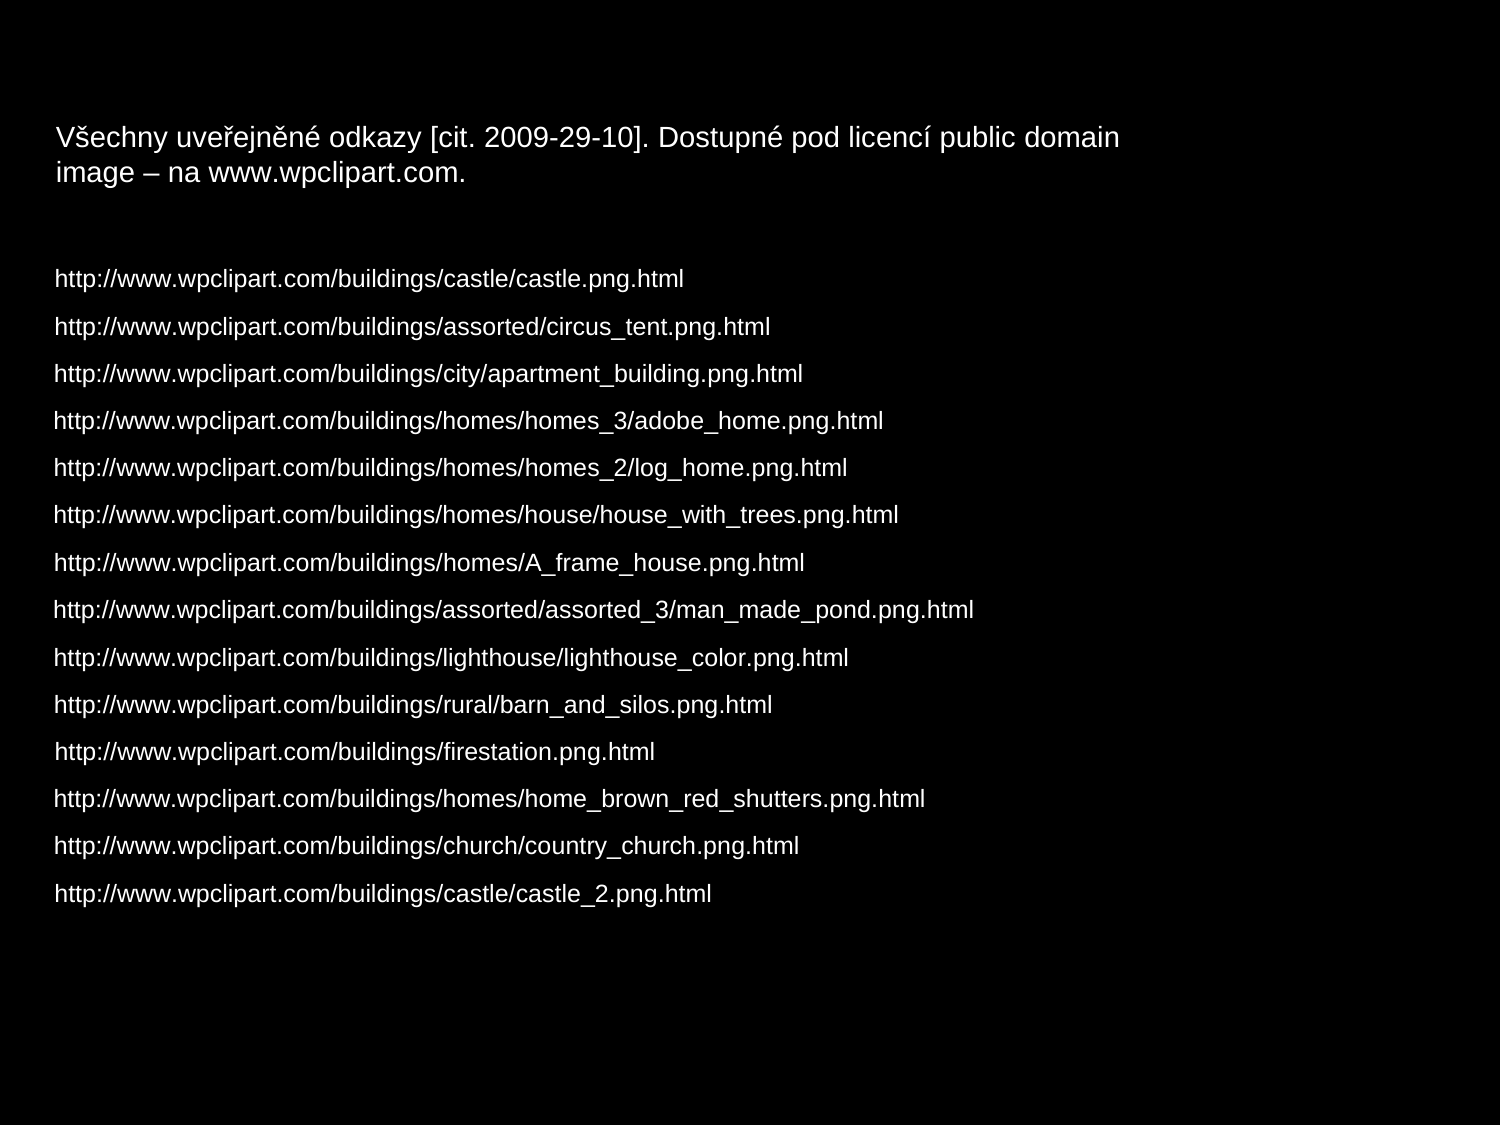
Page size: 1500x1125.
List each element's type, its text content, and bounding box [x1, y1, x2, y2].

text_box http://www.wpclipart.com/buildings/firestation.png.html [39, 727, 672, 774]
text_box http://www.wpclipart.com/buildings/assorted/circus_tent.png.html [39, 302, 787, 348]
text_box http://www.wpclipart.com/buildings/castle/castle_2.png.html [39, 869, 729, 915]
text_box http://www.wpclipart.com/buildings/homes/homes_3/adobe_home.png.html [38, 397, 901, 443]
text_box http://www.wpclipart.com/buildings/homes/A_frame_house.png.html [39, 538, 822, 585]
text_box http://www.wpclipart.com/buildings/assorted/assorted_3/man_made_pond.png.html [38, 585, 992, 632]
text_box Všechny uveřejněné odkazy [cit. 2009-29-10]. Dostupné pod licencí public domain image – na www.wpclipart.com. [41, 110, 1223, 196]
text_box http://www.wpclipart.com/buildings/homes/homes_2/log_home.png.html [38, 444, 865, 490]
text_box http://www.wpclipart.com/buildings/homes/home_brown_red_shutters.png.html [38, 774, 943, 821]
text_box http://www.wpclipart.com/buildings/city/apartment_building.png.html [39, 349, 820, 396]
text_box http://www.wpclipart.com/buildings/rural/barn_and_silos.png.html [39, 680, 790, 726]
text_box http://www.wpclipart.com/buildings/church/country_church.png.html [39, 822, 816, 868]
text_box http://www.wpclipart.com/buildings/castle/castle.png.html [39, 255, 701, 301]
text_box http://www.wpclipart.com/buildings/lighthouse/lighthouse_color.png.html [38, 633, 866, 679]
text_box http://www.wpclipart.com/buildings/homes/house/house_with_trees.png.html [38, 491, 917, 537]
